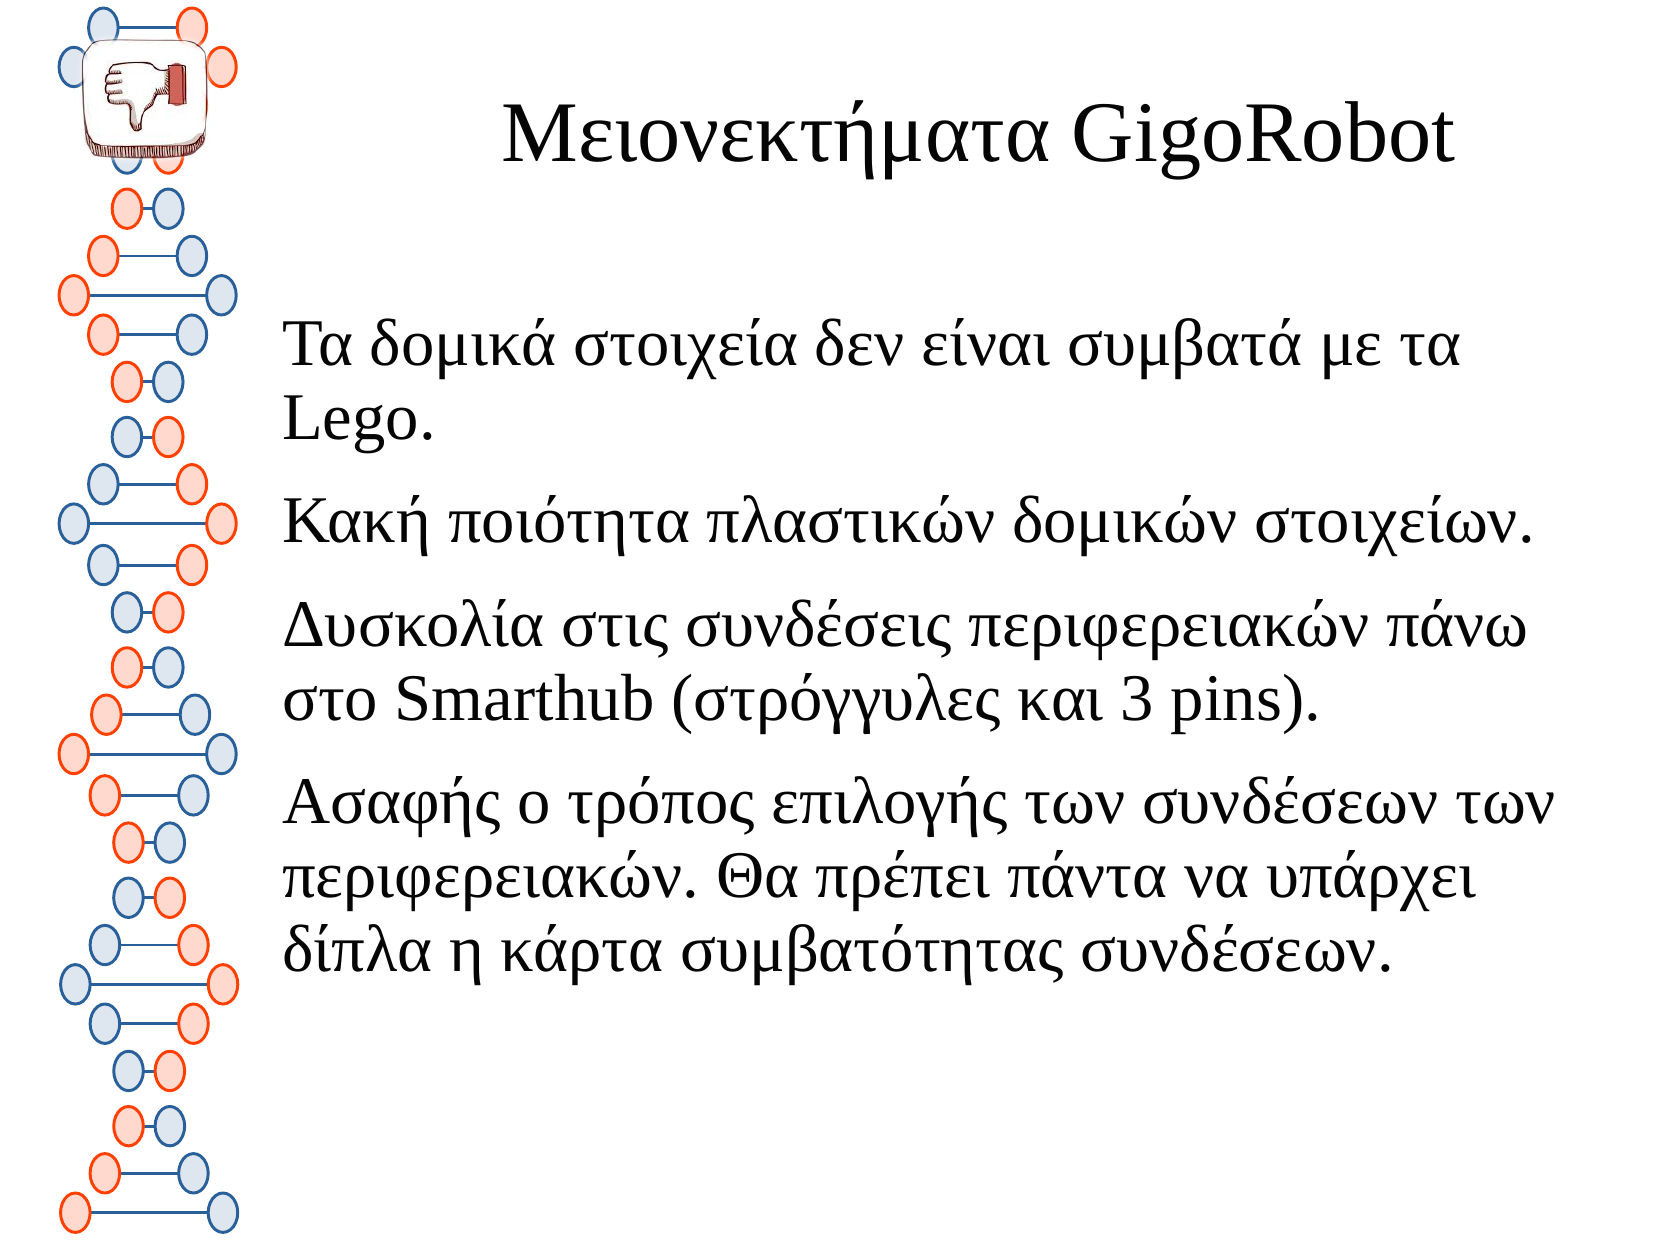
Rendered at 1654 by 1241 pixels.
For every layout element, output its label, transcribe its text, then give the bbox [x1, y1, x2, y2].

list Τα δομικά στοιχεία δεν είναι συμβατά με τα Lego. Κακή ποιότητα πλαστικών δομικών στοιχείων. Δυσκολία στις συνδέσεις περιφερειακών πάνω στο Smarthub (στρόγγυλες και 3 pins). Ασαφής ο τρόπος επιλογής των συνδέσεων των περιφερειακών. Θα πρέπει πάντα να υπάρχει δίπλα η κάρτα συμβατότητας συνδέσεων. [281, 305, 1616, 1090]
title Μειονεκτήματα GigoRobot [234, 28, 1654, 236]
picture [71, 30, 216, 167]
